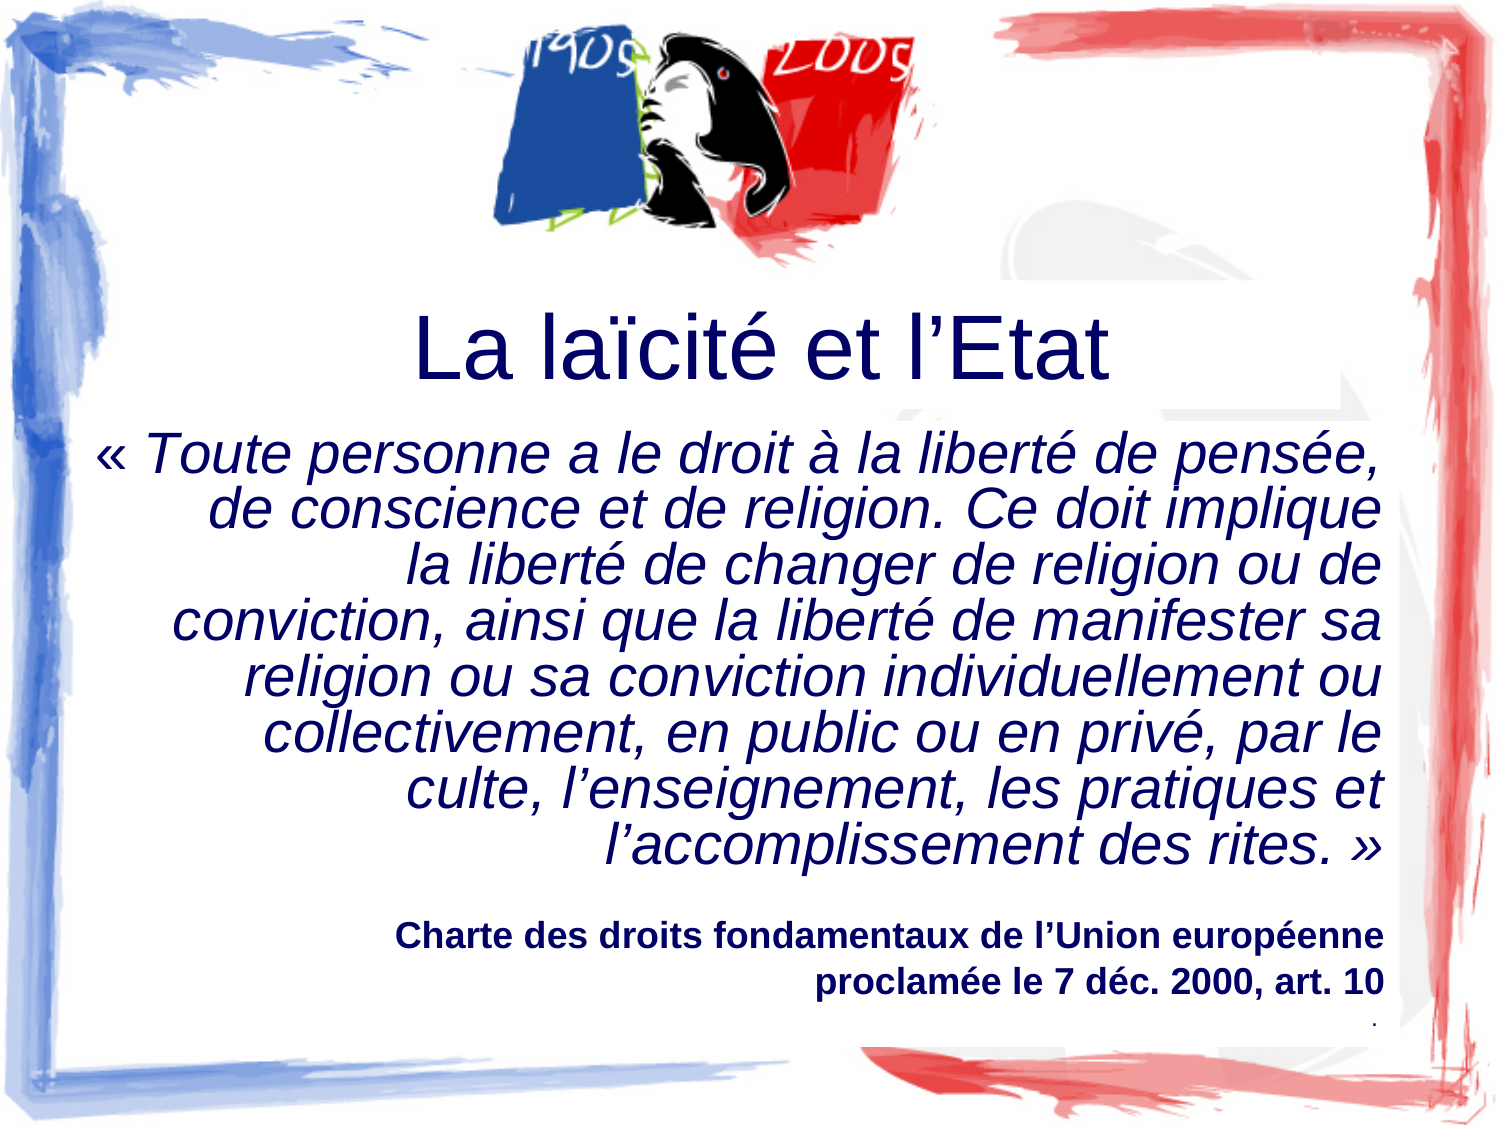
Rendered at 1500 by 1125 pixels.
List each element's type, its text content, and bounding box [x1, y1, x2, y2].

picture [0, 0, 1500, 1125]
title La laïcité et l’Etat [183, 280, 1341, 409]
list « Toute personne a le droit à la liberté de pensée, de conscience et de religion. Ce doit implique la liberté de changer de religion ou de conviction, ainsi que la liberté de manifester sa religion ou sa conviction individuellement ou collectivement, en public ou en privé, par le culte, l’enseignement, les pratiques et l’accomplissement des rites. » Charte des droits fondamentaux de l’Union européenne proclamée le 7 déc. 2000, art. 10 . [76, 420, 1400, 1047]
